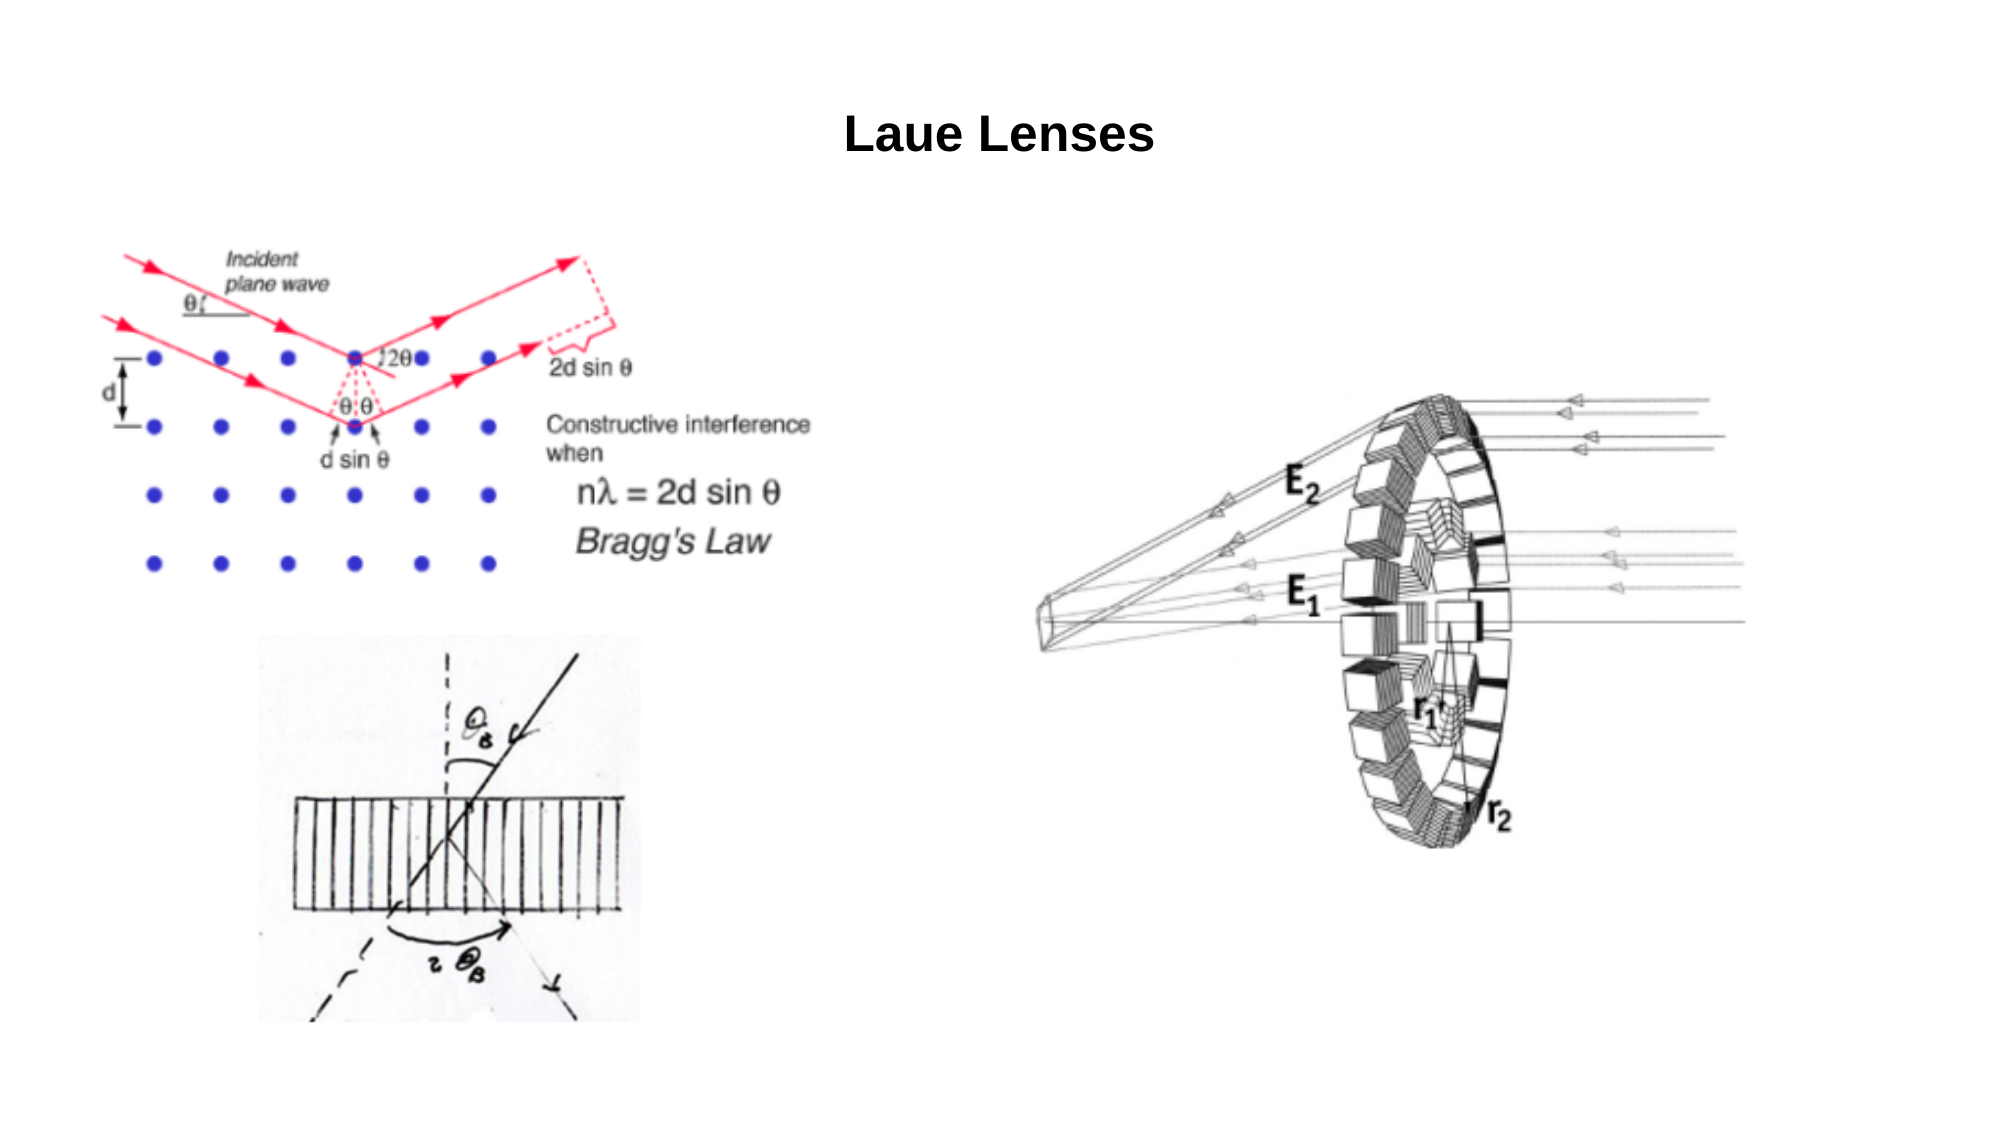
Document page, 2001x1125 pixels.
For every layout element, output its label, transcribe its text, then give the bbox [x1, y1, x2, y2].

picture [977, 339, 1863, 871]
title Laue Lenses [137, 99, 1863, 171]
picture [53, 196, 857, 1049]
